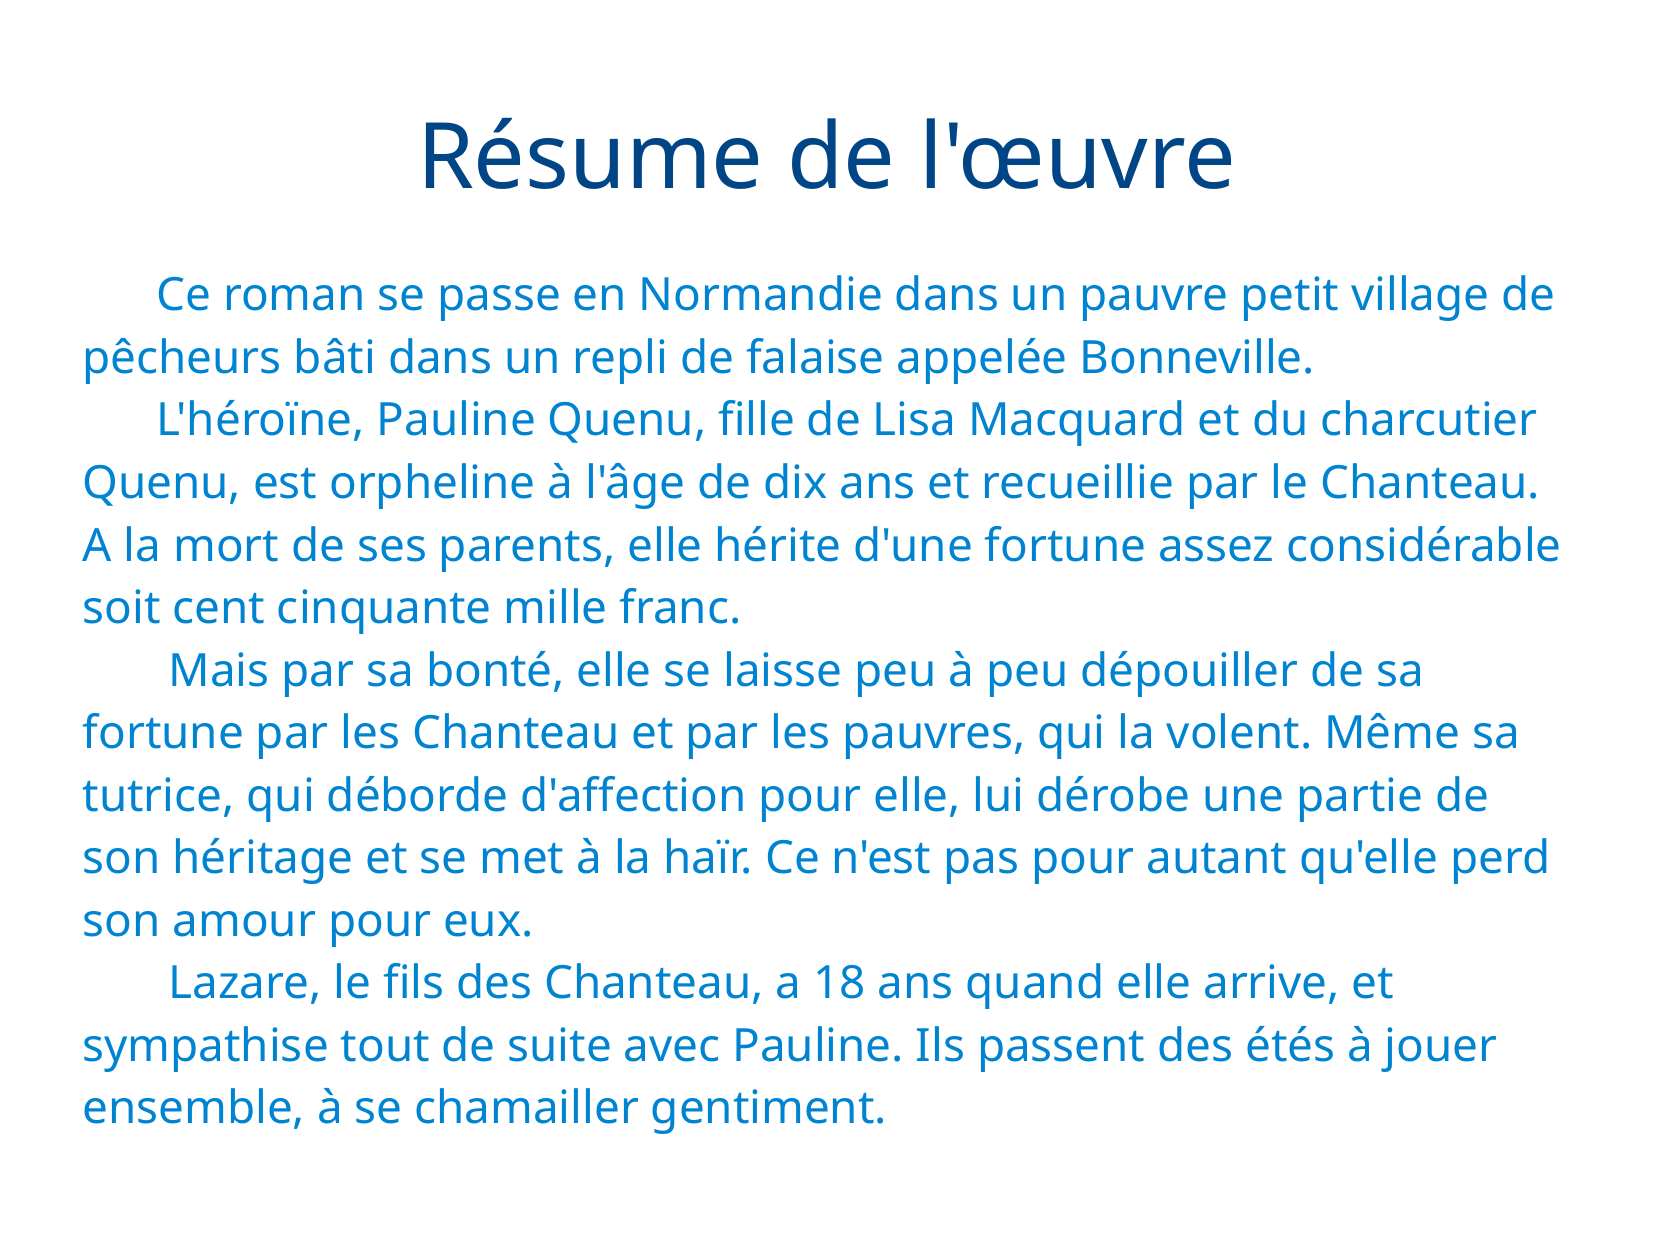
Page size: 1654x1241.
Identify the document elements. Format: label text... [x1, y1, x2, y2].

subtitle Ce roman se passe en Normandie dans un pauvre petit village de pêcheurs bâti dans un repli de falaise appelée Bonneville. L'héroïne, Pauline Quenu, fille de Lisa Macquard et du charcutier Quenu, est orpheline à l'âge de dix ans et recueillie par le Chanteau. A la mort de ses parents, elle hérite d'une fortune assez considérable soit cent cinquante mille franc. Mais par sa bonté, elle se laisse peu à peu dépouiller de sa fortune par les Chanteau et par les pauvres, qui la volent. Même sa tutrice, qui déborde d'affection pour elle, lui dérobe une partie de son héritage et se met à la haïr. Ce n'est pas pour autant qu'elle perd son amour pour eux. Lazare, le fils des Chanteau, a 18 ans quand elle arrive, et sympathise tout de suite avec Pauline. Ils passent des étés à jouer ensemble, à se chamailler gentiment. [82, 257, 1571, 1147]
title Résume de l'œuvre [82, 49, 1571, 257]
